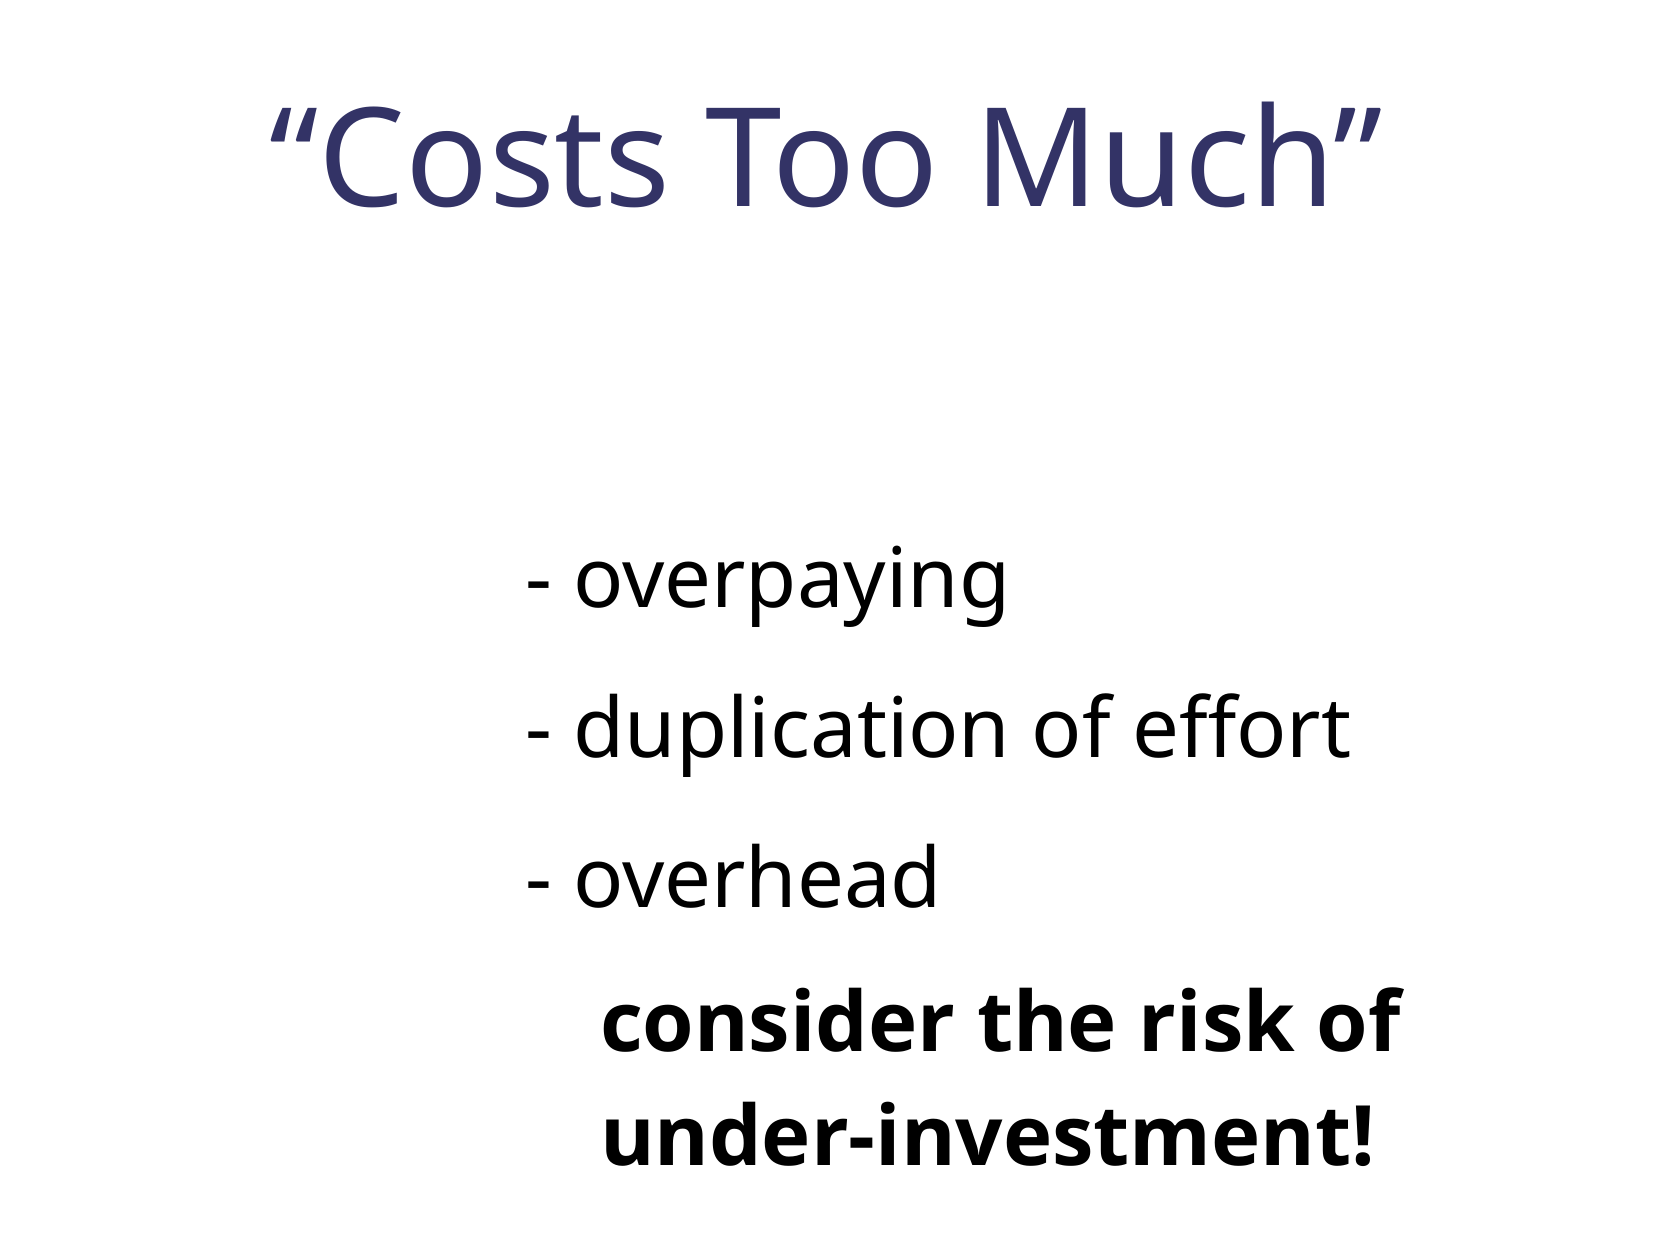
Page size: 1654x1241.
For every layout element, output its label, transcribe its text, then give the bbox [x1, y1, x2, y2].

text_box - overhead [525, 825, 1538, 927]
text_box consider the risk of under-investment! [600, 975, 1613, 1178]
text_box - duplication of effort [525, 675, 1538, 777]
text_box - overpaying [525, 525, 1651, 627]
title “Costs Too Much” [82, 56, 1571, 250]
